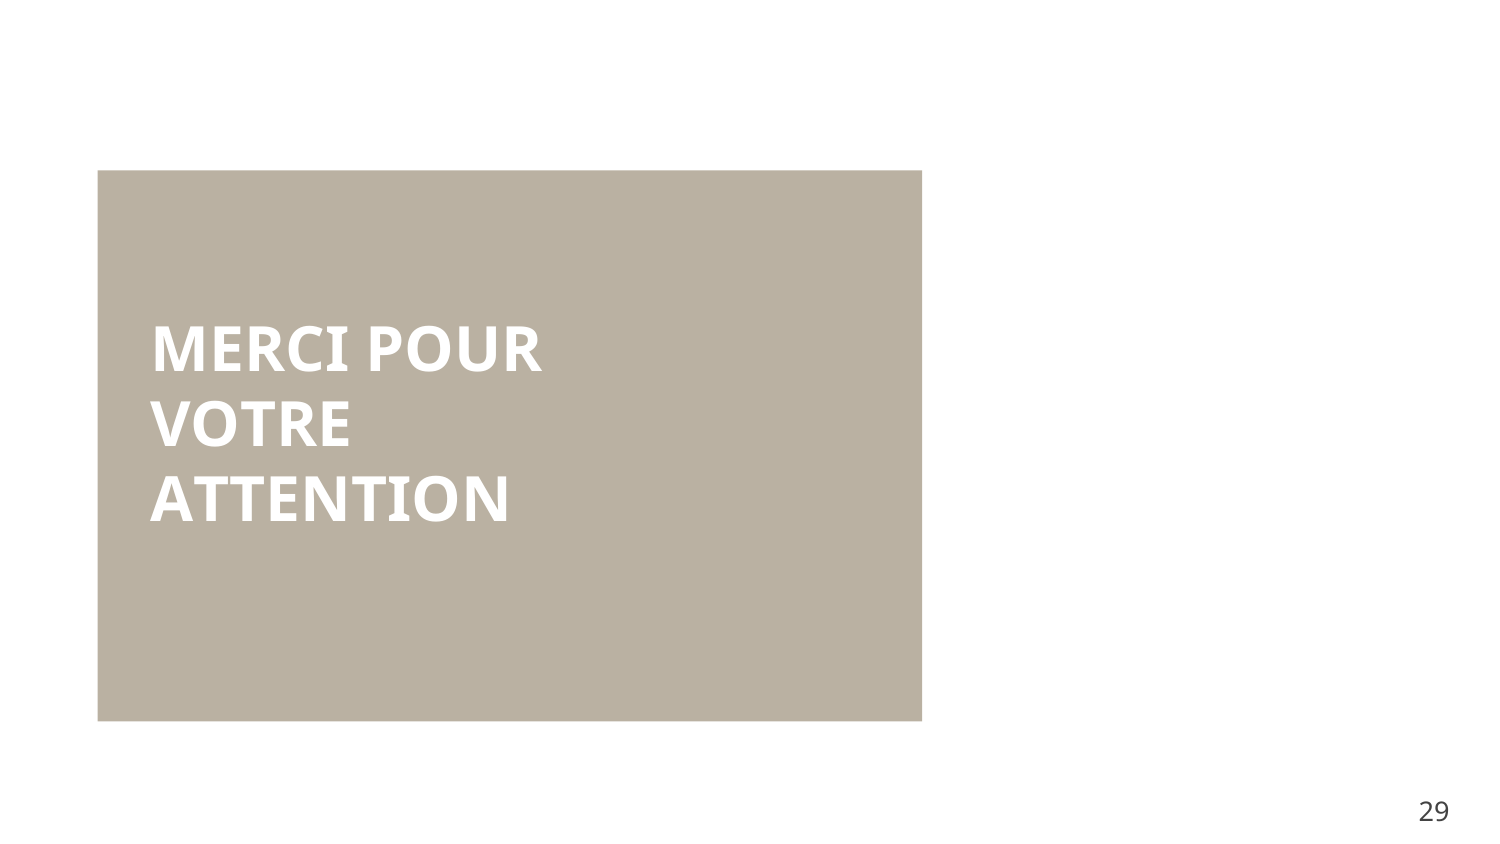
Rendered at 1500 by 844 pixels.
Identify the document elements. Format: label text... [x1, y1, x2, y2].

text_box ‹#› [1403, 779, 1494, 844]
text_box [98, 170, 922, 721]
title MERCI POUR VOTRE ATTENTION [135, 211, 563, 549]
